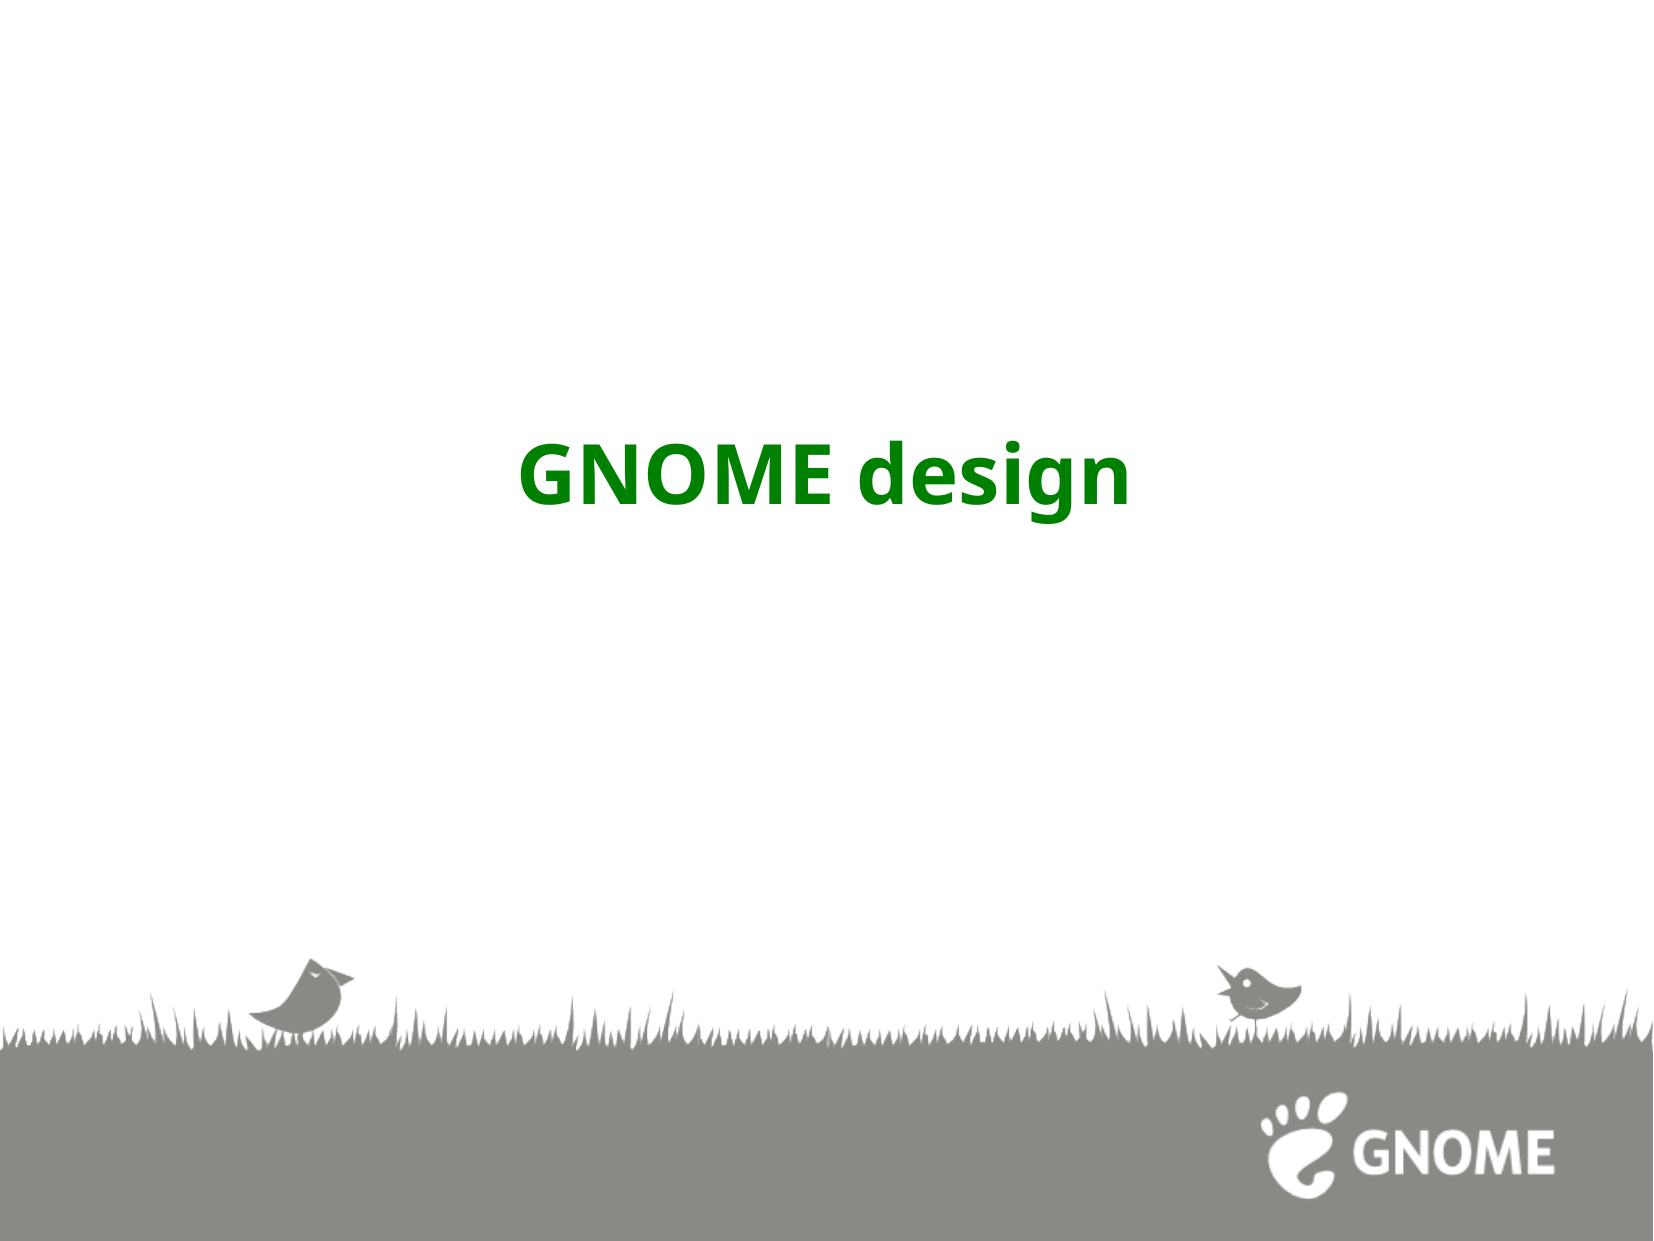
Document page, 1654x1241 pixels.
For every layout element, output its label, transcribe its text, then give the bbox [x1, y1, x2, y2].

picture [0, 0, 1653, 1241]
text_box GNOME design [0, 407, 1650, 535]
